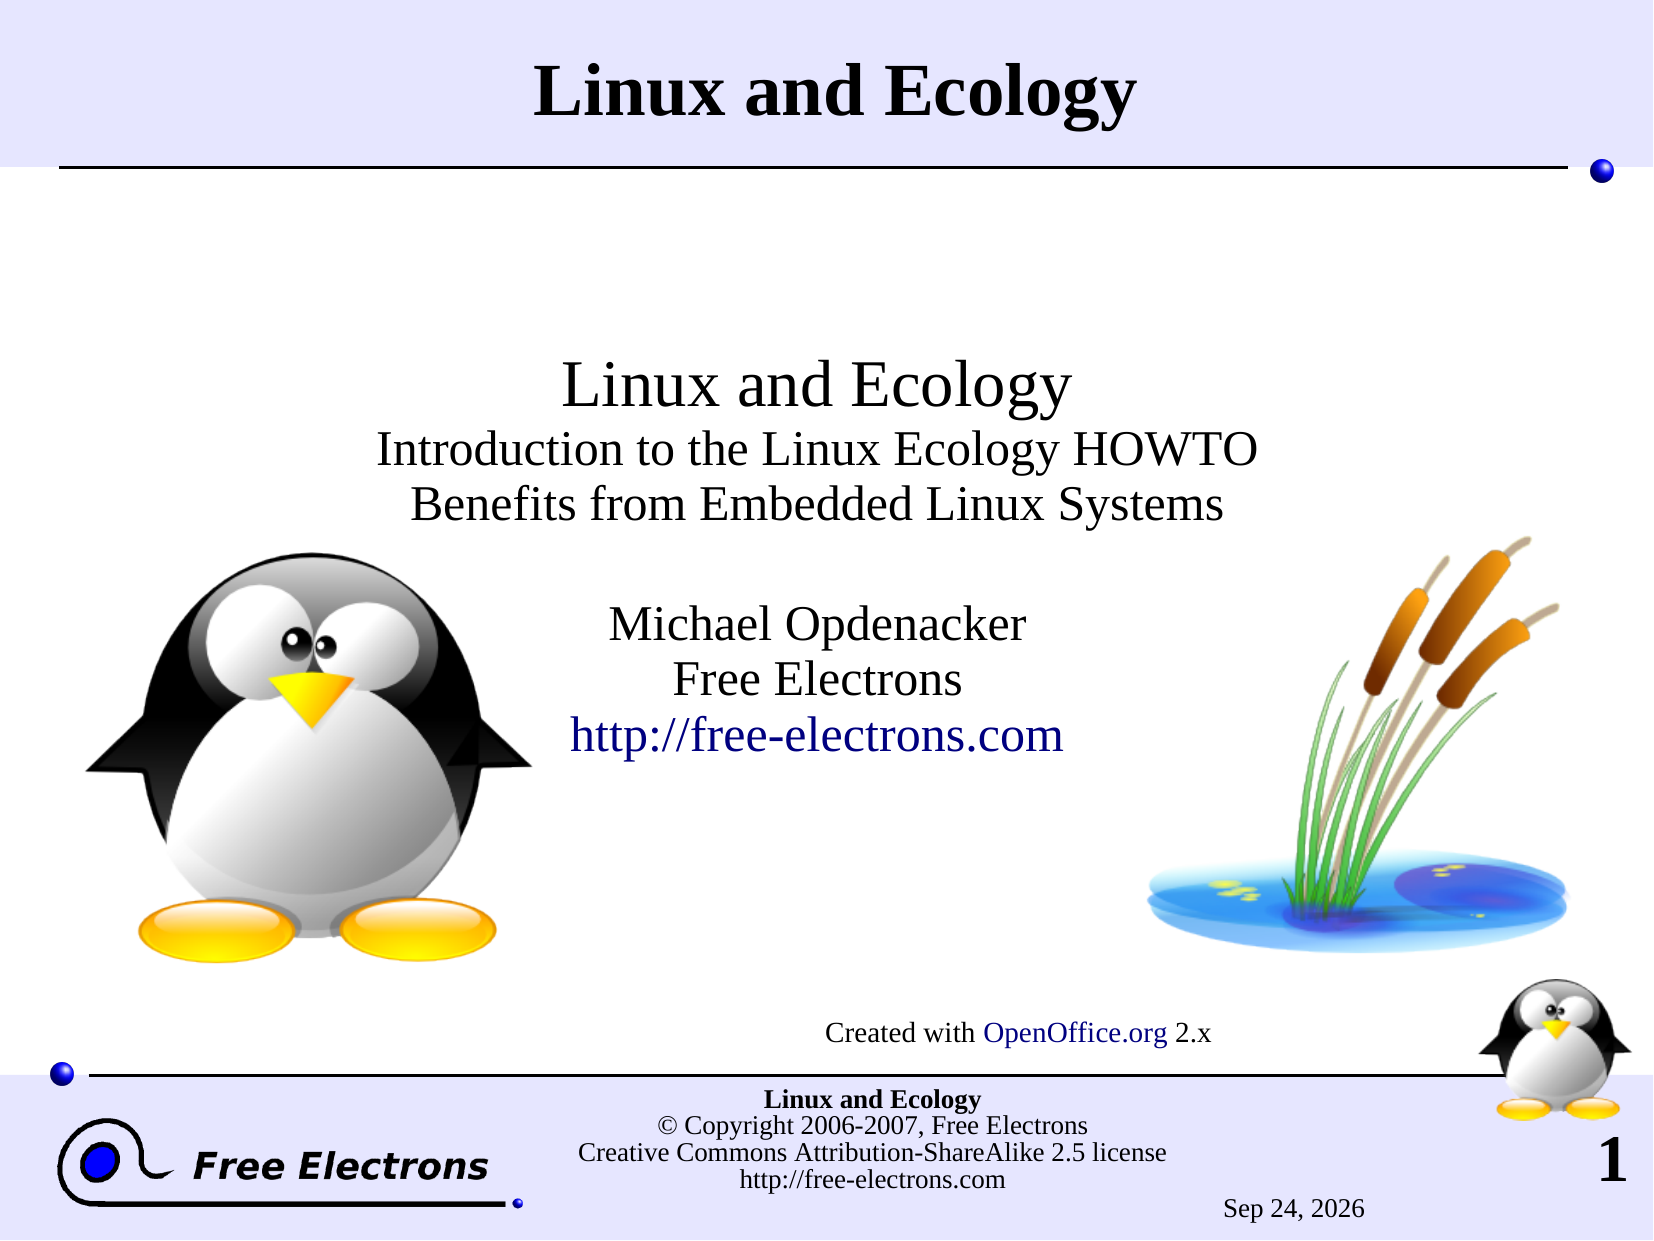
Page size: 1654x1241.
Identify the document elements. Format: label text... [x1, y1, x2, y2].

picture [50, 1107, 527, 1216]
subtitle Linux and Ecology Introduction to the Linux Ecology HOWTO Benefits from Embedded Linux Systems Michael Opdenacker Free Electrons http://free-electrons.com [111, 196, 1524, 913]
text_box Created with OpenOffice.org 2.x [825, 1016, 1217, 1052]
picture [78, 552, 537, 965]
picture [1118, 514, 1606, 969]
picture [1476, 979, 1634, 1121]
title Linux and Ecology [33, 29, 1604, 153]
